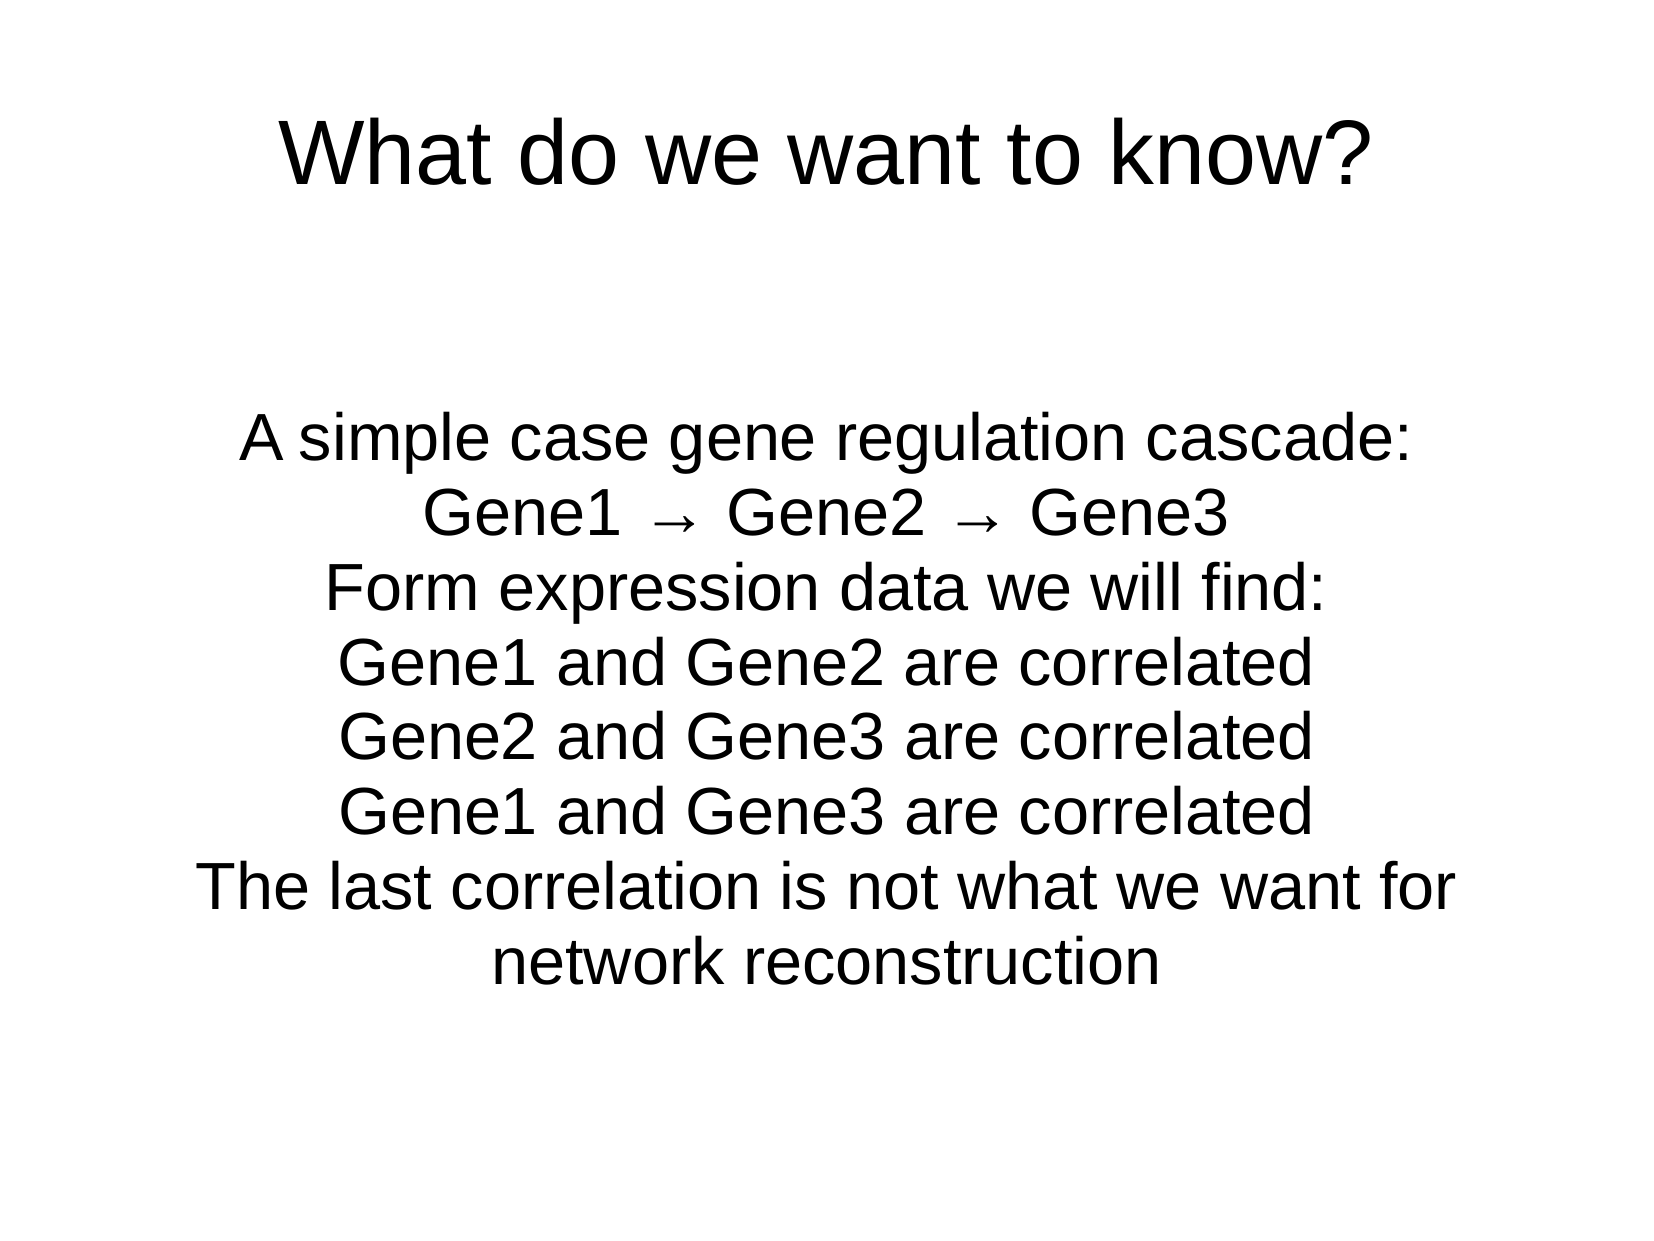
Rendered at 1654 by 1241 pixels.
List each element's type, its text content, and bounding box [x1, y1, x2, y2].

subtitle A simple case gene regulation cascade: Gene1 → Gene2 → Gene3 Form expression data we will find: Gene1 and Gene2 are correlated Gene2 and Gene3 are correlated Gene1 and Gene3 are correlated The last correlation is not what we want for network reconstruction [82, 297, 1571, 1102]
title What do we want to know? [82, 56, 1571, 250]
